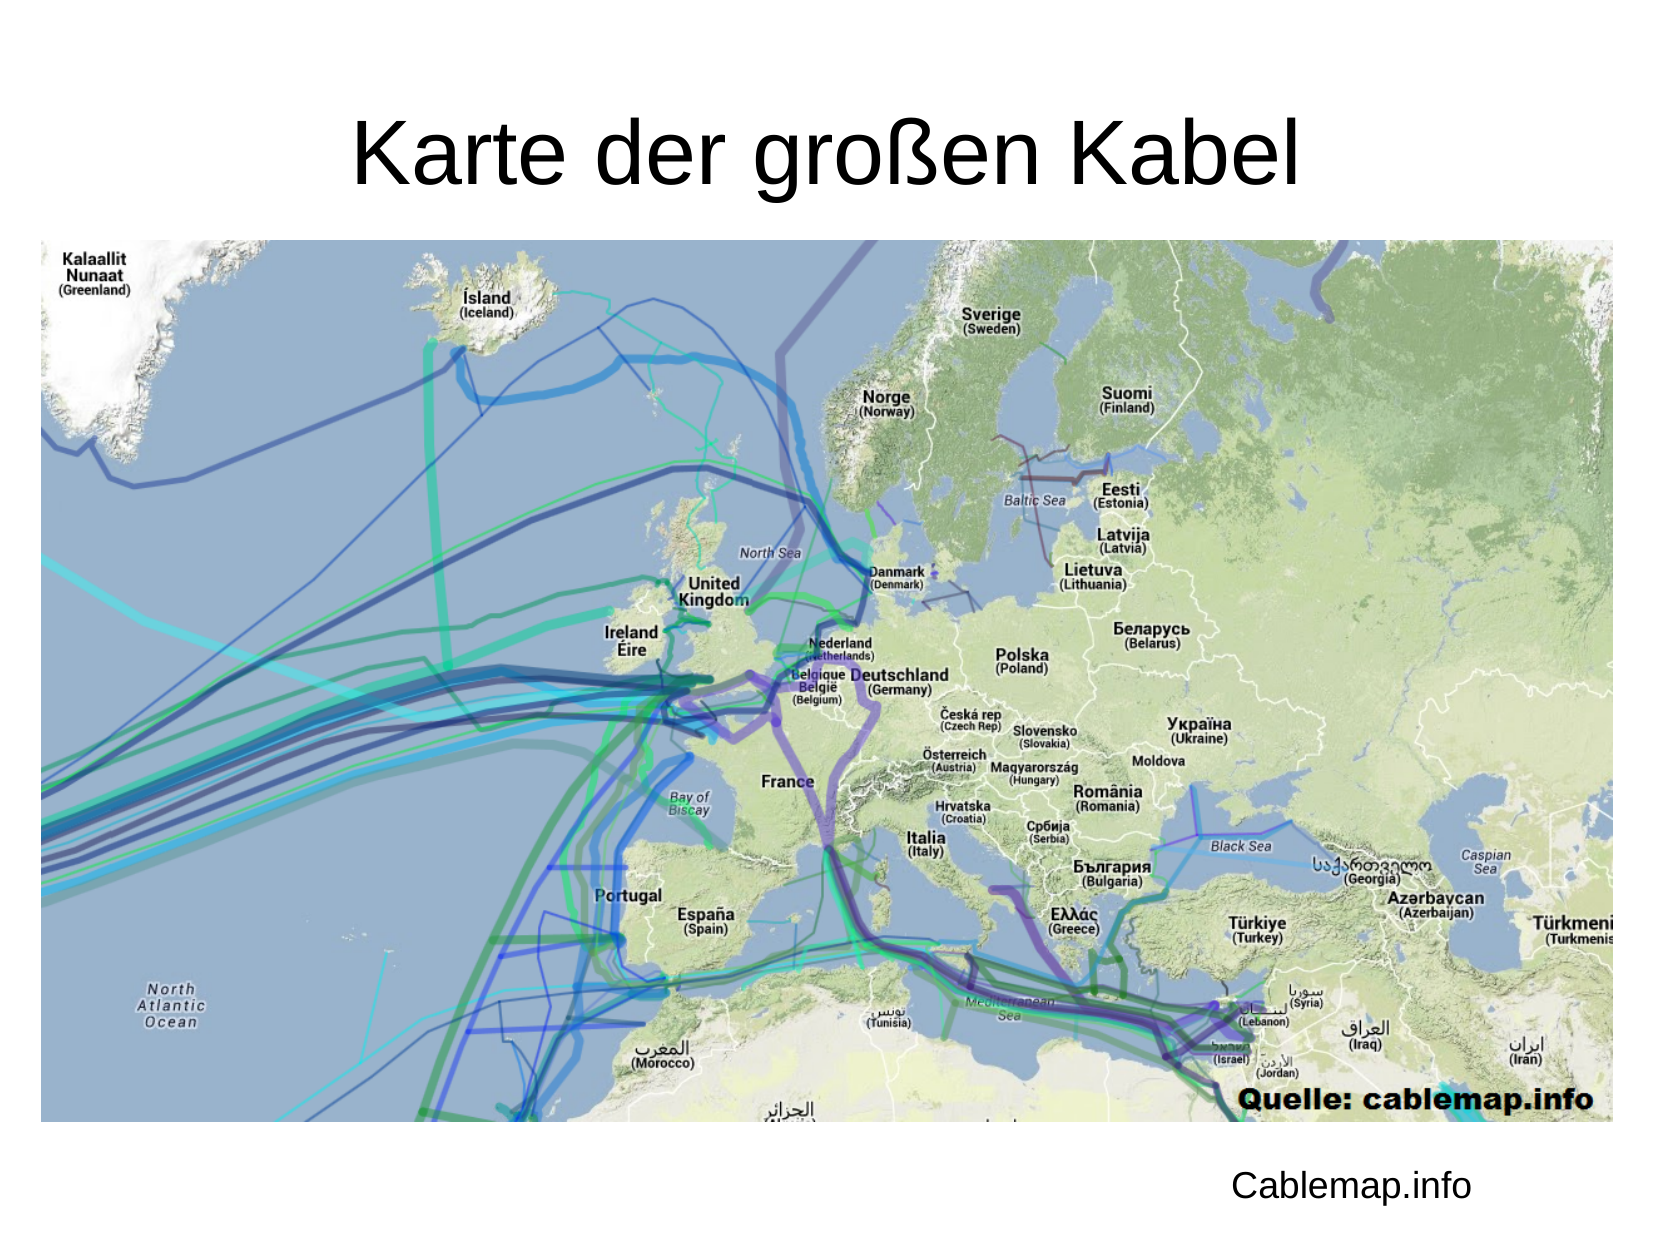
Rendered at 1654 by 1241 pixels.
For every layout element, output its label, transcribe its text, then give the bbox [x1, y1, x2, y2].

picture [41, 240, 1613, 1123]
title Karte der großen Kabel [82, 49, 1571, 240]
text_box Cablemap.info [1216, 1157, 1595, 1215]
